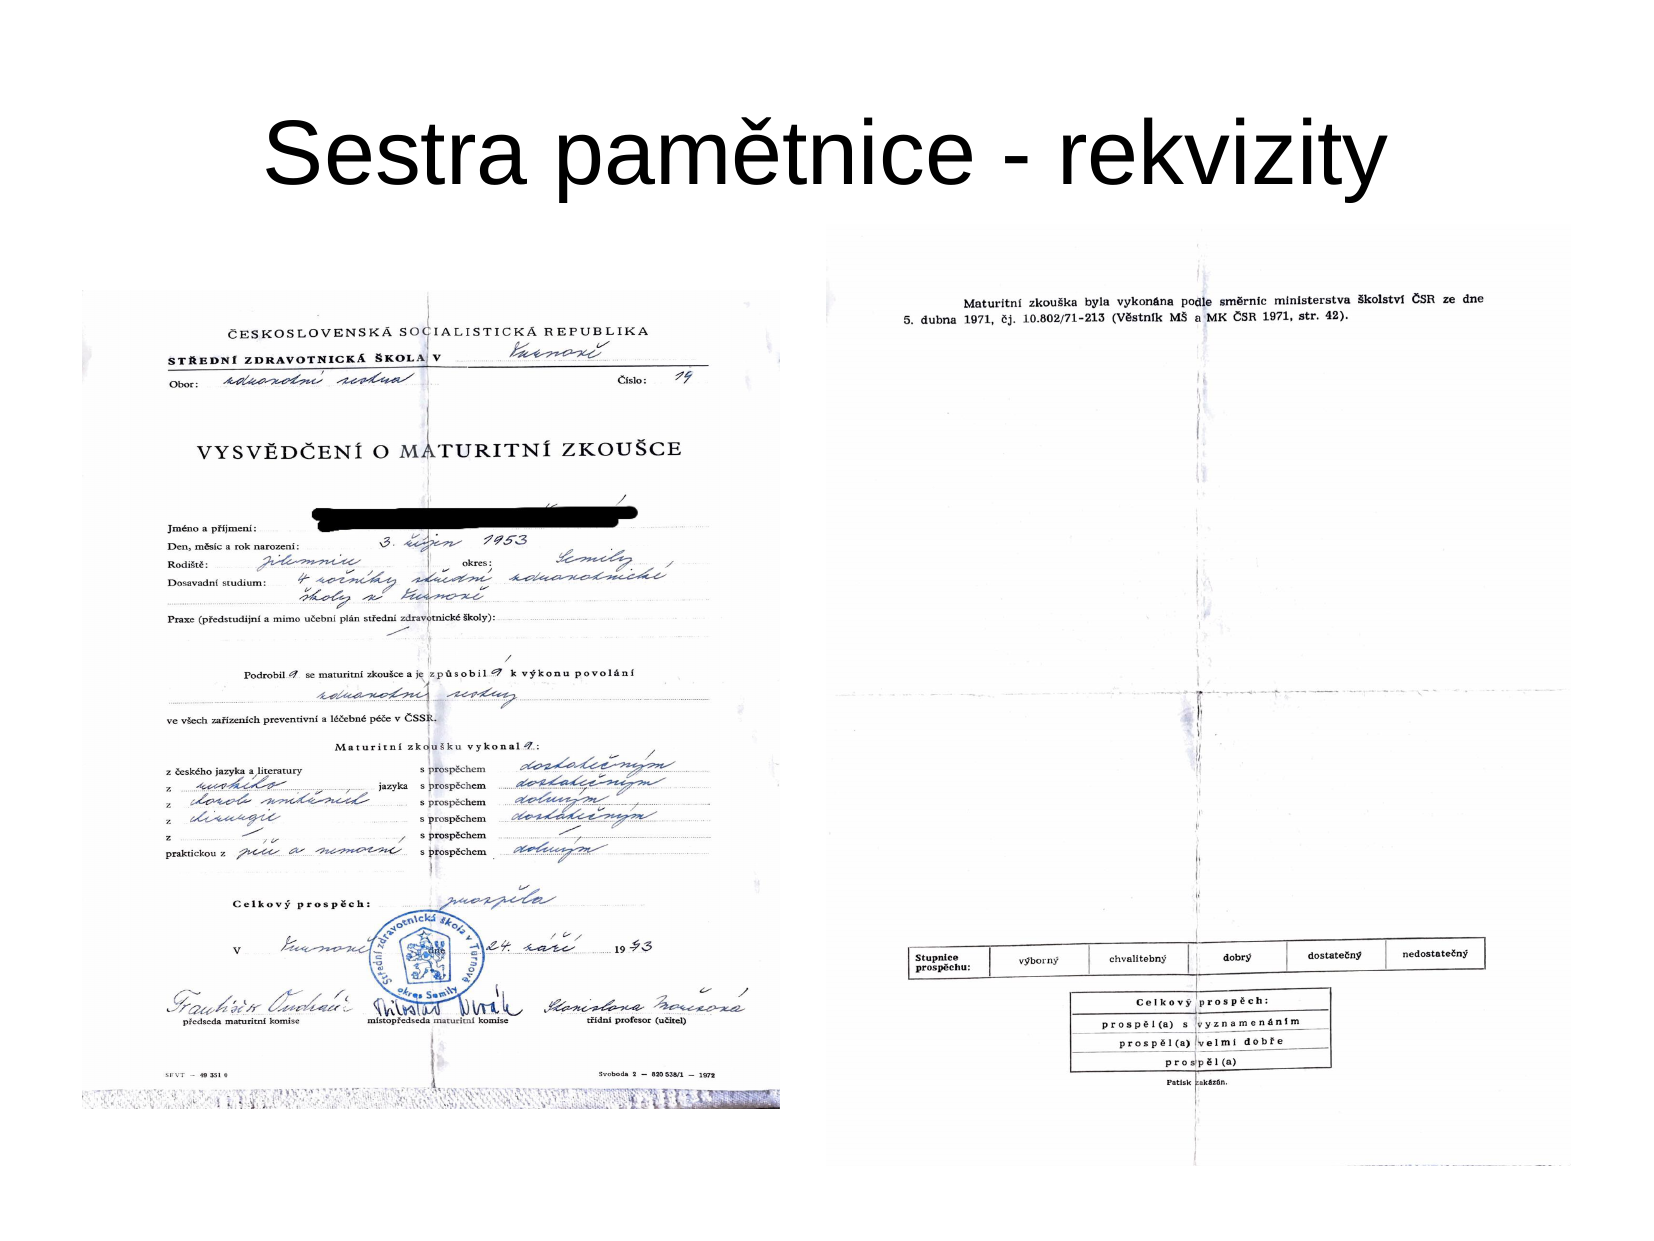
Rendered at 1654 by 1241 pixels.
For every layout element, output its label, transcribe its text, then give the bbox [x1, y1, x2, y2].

picture [82, 290, 780, 1109]
picture [826, 224, 1571, 1166]
title Sestra pamětnice - rekvizity [82, 49, 1571, 257]
